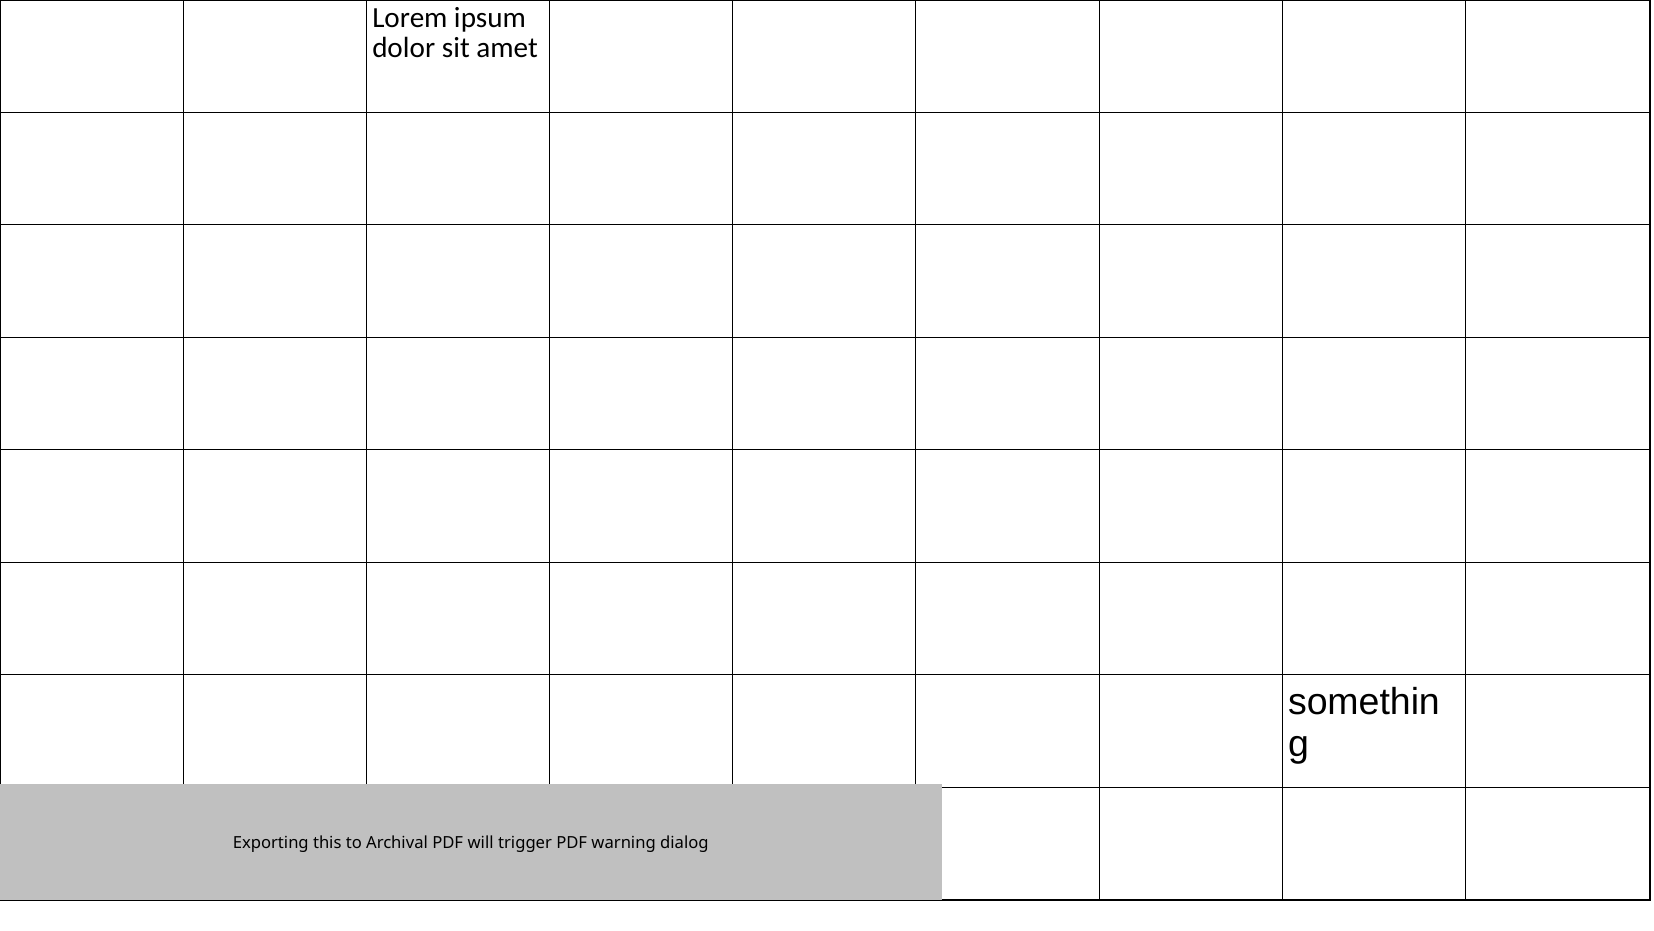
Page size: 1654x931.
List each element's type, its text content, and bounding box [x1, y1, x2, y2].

table_cell [184, 225, 366, 337]
table_cell [550, 338, 732, 449]
table_cell [1283, 450, 1465, 562]
table_cell [1, 225, 183, 337]
table_cell [733, 563, 915, 674]
table_cell [1283, 563, 1465, 674]
table_cell [916, 563, 1099, 674]
table_cell [1100, 225, 1282, 337]
table_cell [550, 225, 732, 337]
table_header Lorem ipsum dolor sit amet [367, 1, 549, 112]
table_header [916, 1, 1099, 112]
table_cell [1, 450, 183, 562]
table_cell [367, 338, 549, 449]
table_cell [367, 225, 549, 337]
table_header [733, 1, 915, 112]
table_cell [367, 450, 549, 562]
table_header [1283, 1, 1465, 112]
table_cell [1466, 450, 1649, 562]
table_cell [1466, 225, 1649, 337]
table_cell [1466, 563, 1649, 674]
table_cell [733, 113, 915, 224]
table_cell [1466, 338, 1649, 449]
table_cell [367, 675, 549, 784]
table_cell [184, 338, 366, 449]
table_cell [184, 450, 366, 562]
table_cell [1466, 675, 1649, 787]
table_cell [942, 788, 1099, 899]
table_cell [367, 563, 549, 674]
table_cell [1283, 113, 1465, 224]
table_cell [1100, 563, 1282, 674]
table_cell [1283, 788, 1465, 899]
table_header [1100, 1, 1282, 112]
table_cell [916, 675, 1099, 787]
table_cell [1100, 113, 1282, 224]
table_cell [916, 338, 1099, 449]
table_cell [1, 338, 183, 449]
table_cell [733, 338, 915, 449]
table_header [1466, 1, 1649, 112]
table_cell [733, 225, 915, 337]
table_cell [916, 113, 1099, 224]
table_header [1, 1, 183, 112]
table_cell [550, 675, 732, 784]
table_cell [1, 675, 183, 784]
table_cell [550, 563, 732, 674]
table_cell [1100, 338, 1282, 449]
table_header [184, 1, 366, 112]
table_header [550, 1, 732, 112]
table_cell [184, 675, 366, 784]
table_cell [184, 113, 366, 224]
table_cell [1100, 675, 1282, 787]
table_cell [1, 563, 183, 674]
table_cell something [1283, 675, 1465, 787]
table_cell [1466, 113, 1649, 224]
table_cell [550, 113, 732, 224]
table_cell [1100, 788, 1282, 899]
table_cell [1466, 788, 1649, 899]
table_cell [550, 450, 732, 562]
table_cell [916, 450, 1099, 562]
table_cell [733, 675, 915, 784]
table_cell [1, 113, 183, 224]
table_cell [184, 563, 366, 674]
table_cell [1283, 225, 1465, 337]
table_cell [367, 113, 549, 224]
table_cell [1100, 450, 1282, 562]
table_cell [1283, 338, 1465, 449]
table_cell [733, 450, 915, 562]
table_cell [916, 225, 1099, 337]
